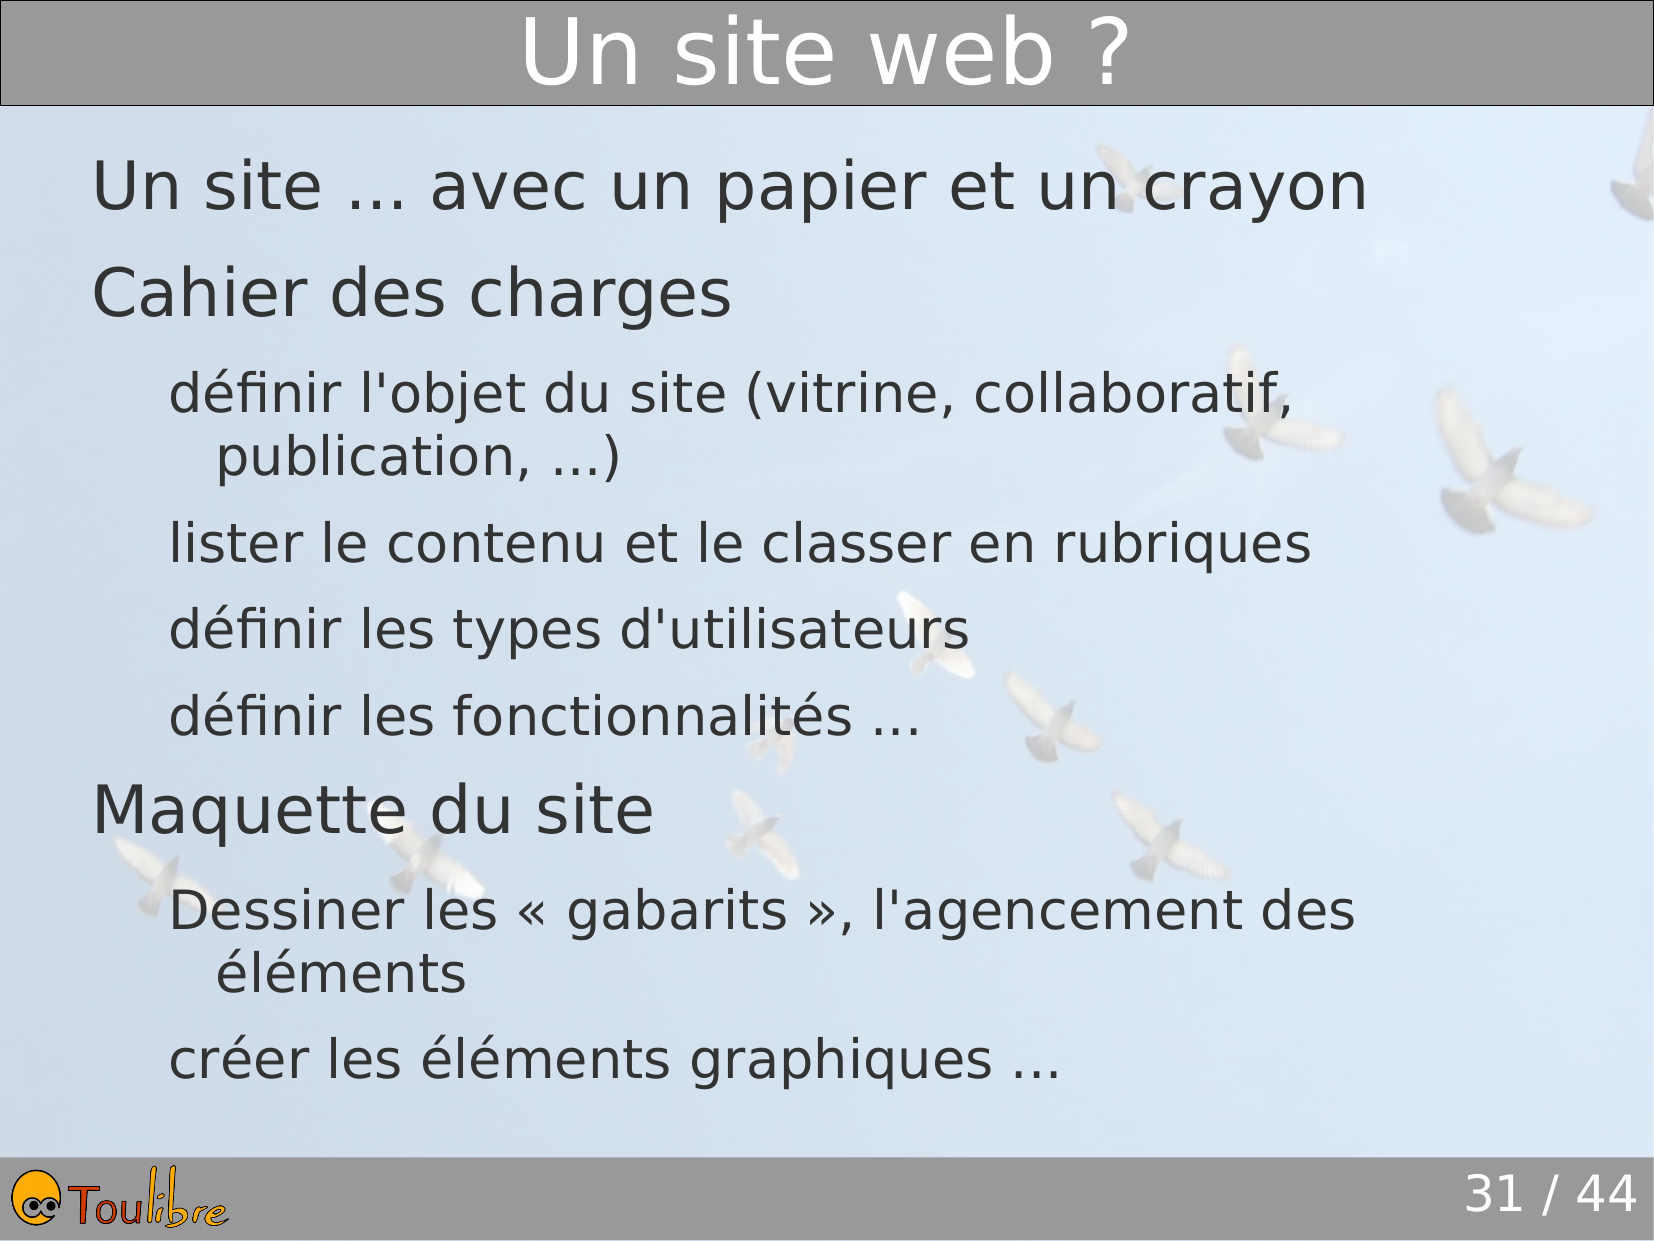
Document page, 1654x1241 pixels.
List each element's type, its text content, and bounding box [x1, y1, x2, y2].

picture [11, 1165, 229, 1228]
list Un site ... avec un papier et un crayon Cahier des charges définir l'objet du site (vitrine, collaboratif, publication, ...) lister le contenu et le classer en rubriques définir les types d'utilisateurs définir les fonctionnalités ... Maquette du site Dessiner les « gabarits », l'agencement des éléments créer les éléments graphiques ... [73, 147, 1595, 1094]
title Un site web ? [0, 0, 1654, 107]
